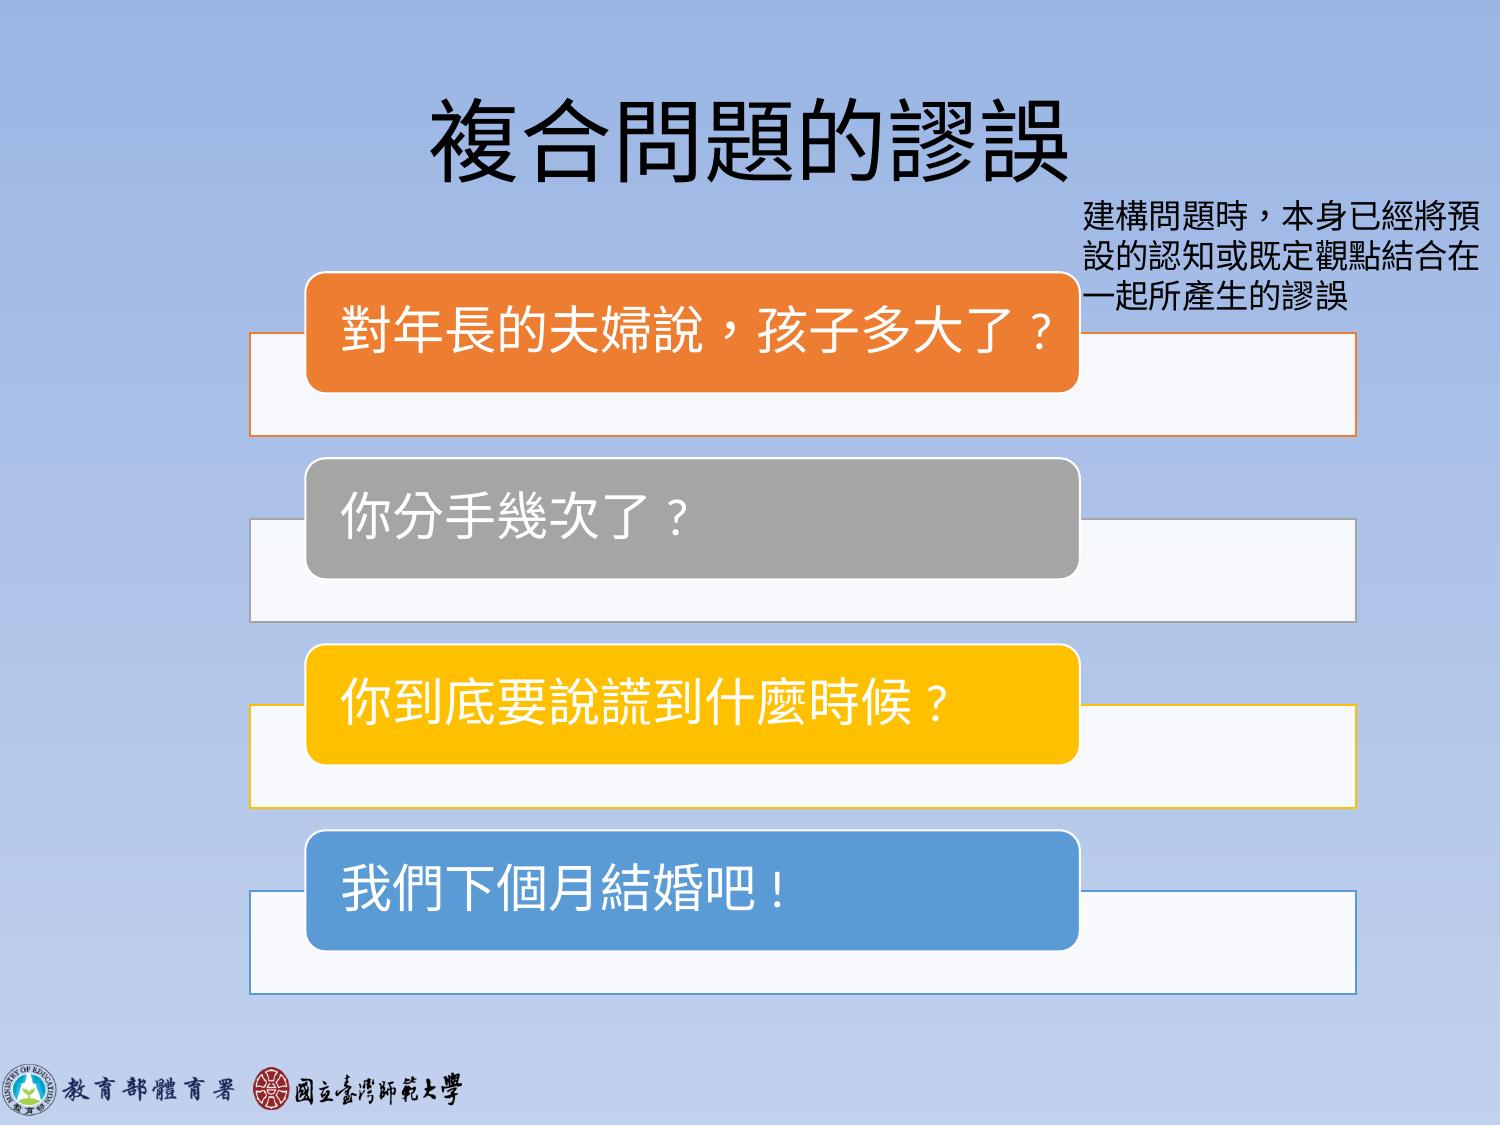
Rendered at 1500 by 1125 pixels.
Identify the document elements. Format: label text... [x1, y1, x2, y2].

text_box 對年長的夫婦說，孩子多大了? [305, 272, 1080, 394]
text_box 你到底要說謊到什麼時候? [305, 644, 1080, 766]
text_box [250, 333, 1356, 436]
text_box 我們下個月結婚吧! [305, 830, 1080, 952]
text_box [250, 891, 1356, 994]
text_box 建構問題時，本身已經將預設的認知或既定觀點結合在一起所產生的謬誤 [1067, 188, 1500, 323]
text_box [250, 519, 1356, 622]
text_box 你分手幾次了? [305, 458, 1080, 580]
title 複合問題的謬誤 [75, 45, 1426, 233]
text_box [250, 705, 1356, 808]
